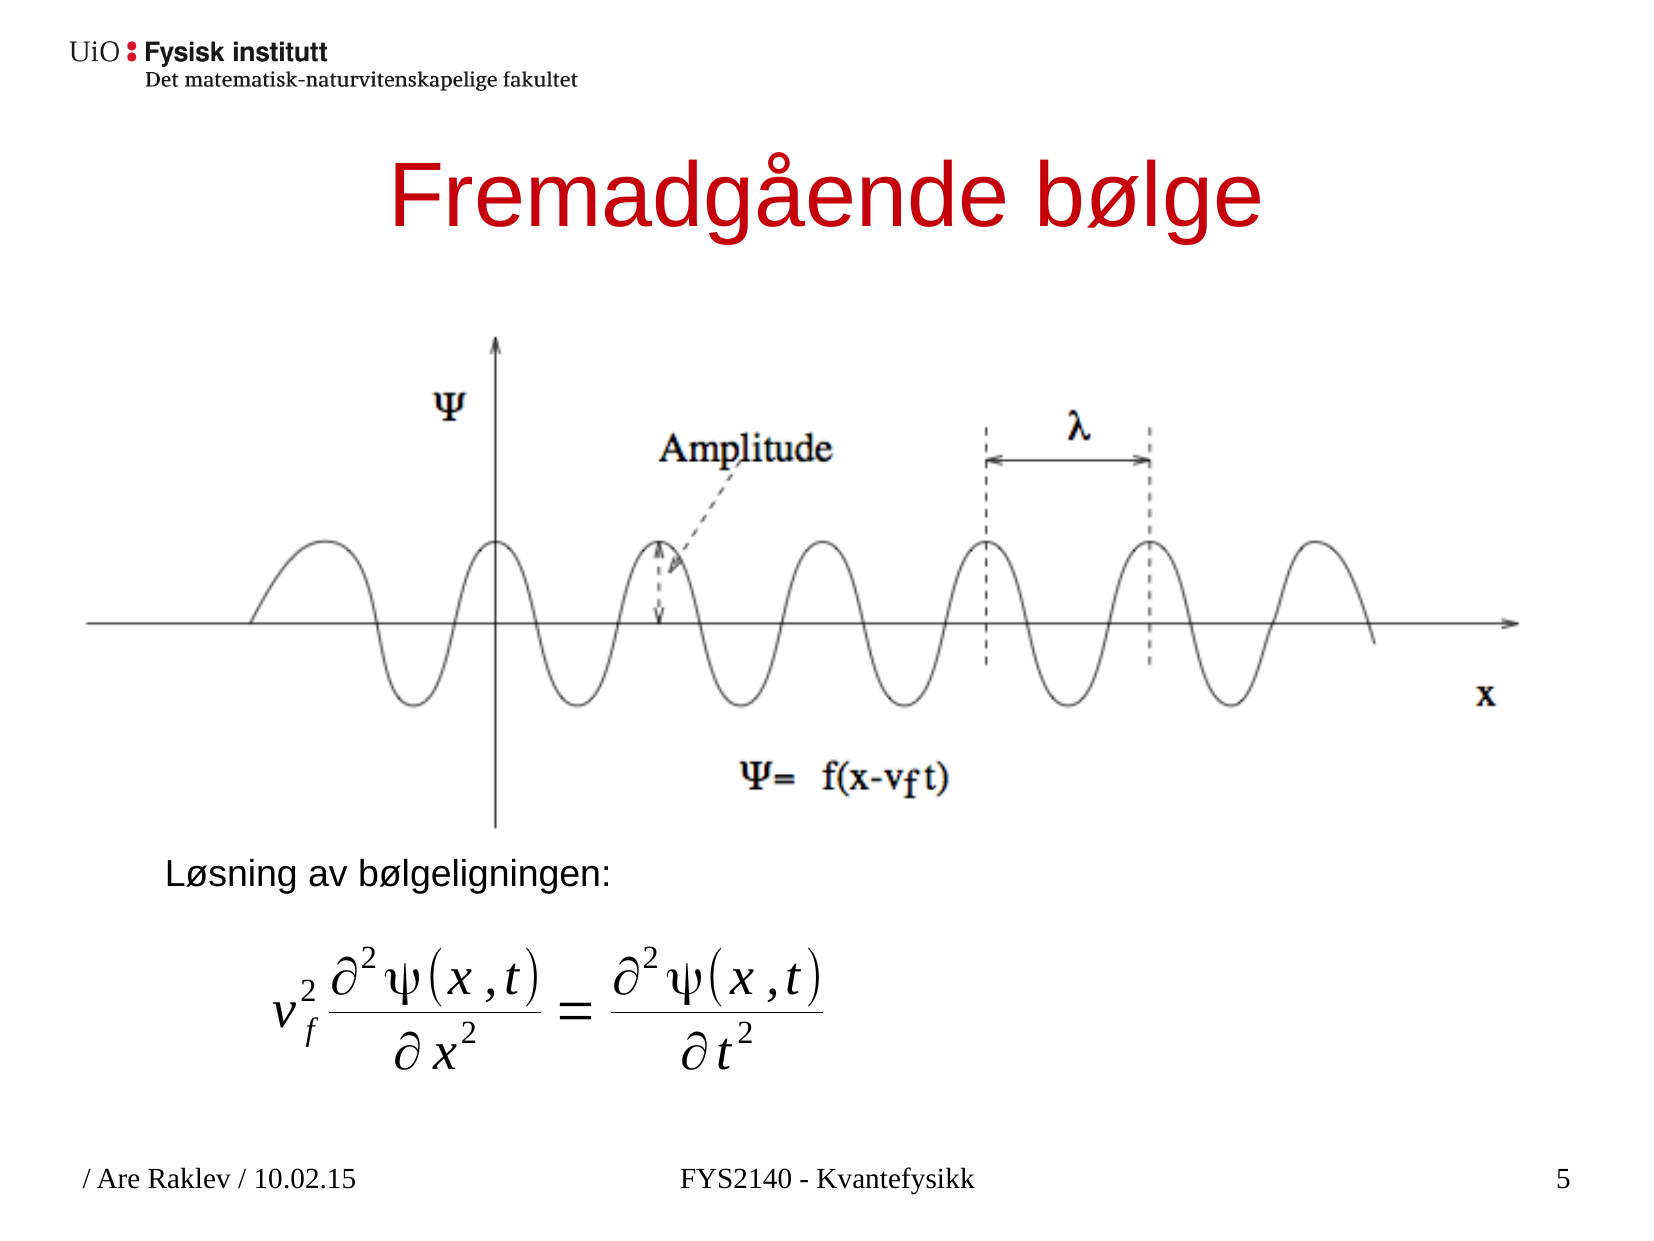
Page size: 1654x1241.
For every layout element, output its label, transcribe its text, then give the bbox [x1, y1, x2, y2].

chart [264, 939, 830, 1082]
picture [68, 37, 581, 93]
picture [47, 312, 1603, 863]
title Fremadgående bølge [82, 90, 1571, 298]
text_box Løsning av bølgeligningen: [150, 844, 638, 902]
